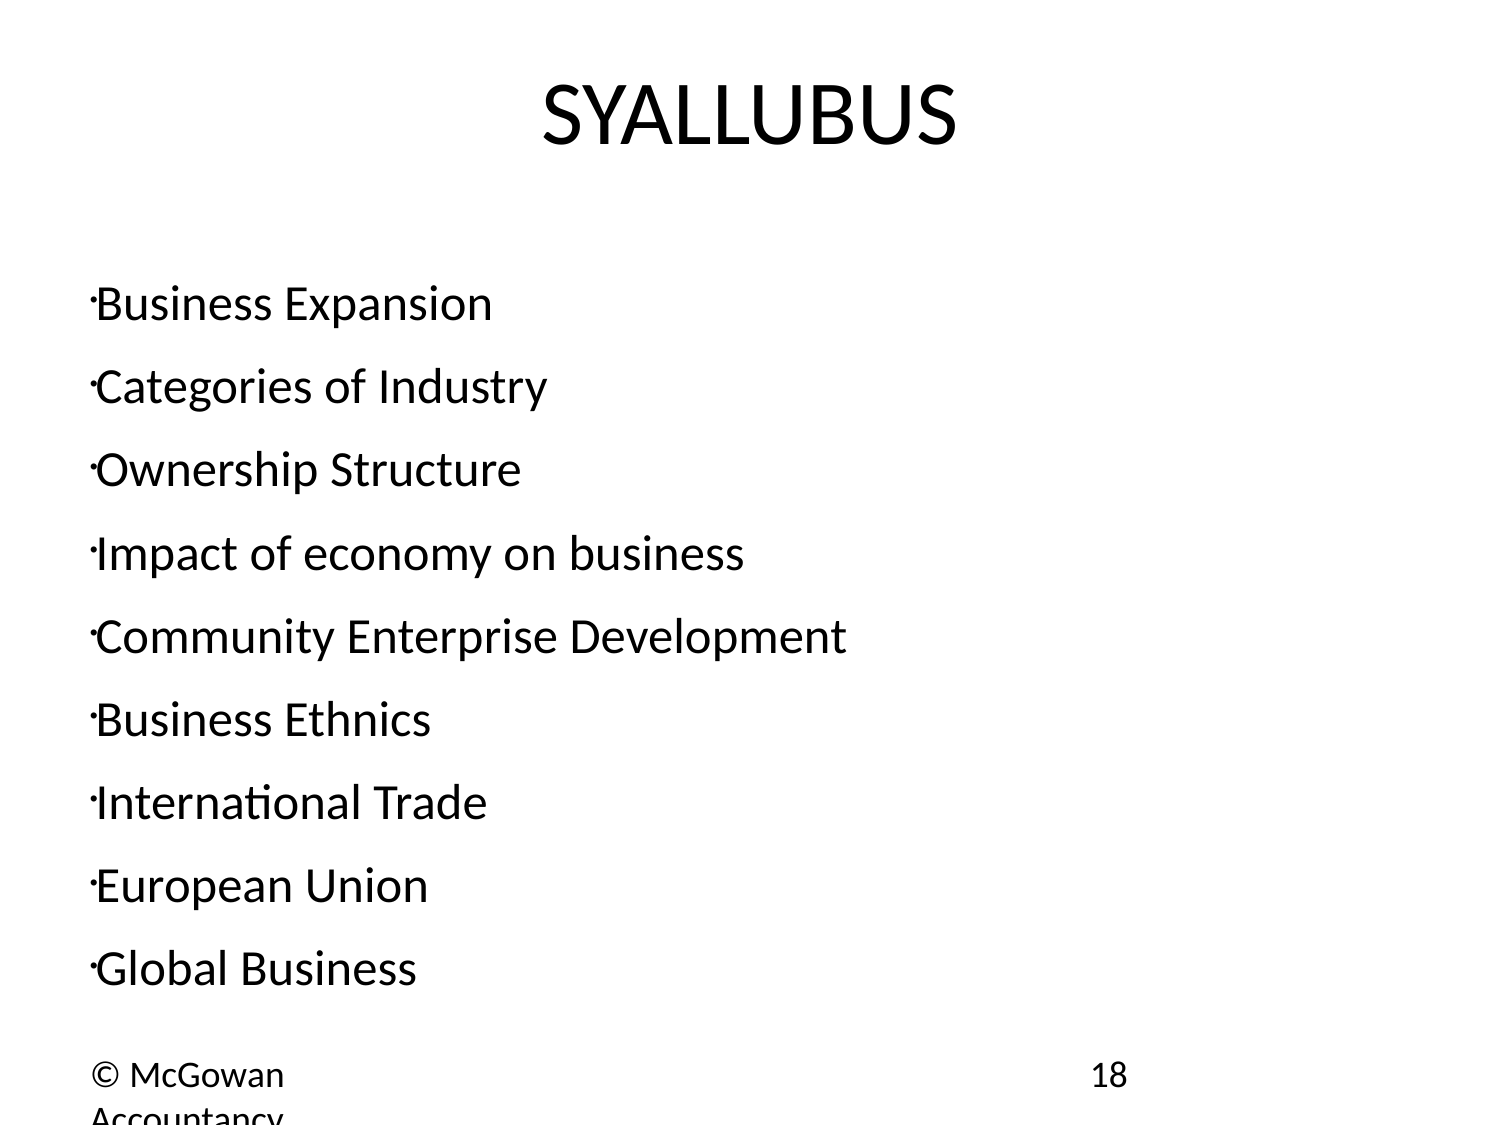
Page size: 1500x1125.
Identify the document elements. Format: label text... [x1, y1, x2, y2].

text_box [1074, 1042, 1425, 1103]
title SYALLUBUS [75, 45, 1425, 233]
text_box © McGowan Accountancy Services [75, 1042, 425, 1103]
list Business Expansion Categories of Industry Ownership Structure Impact of economy on business Community Enterprise Development Business Ethnics International Trade European Union Global Business [75, 262, 1425, 1005]
